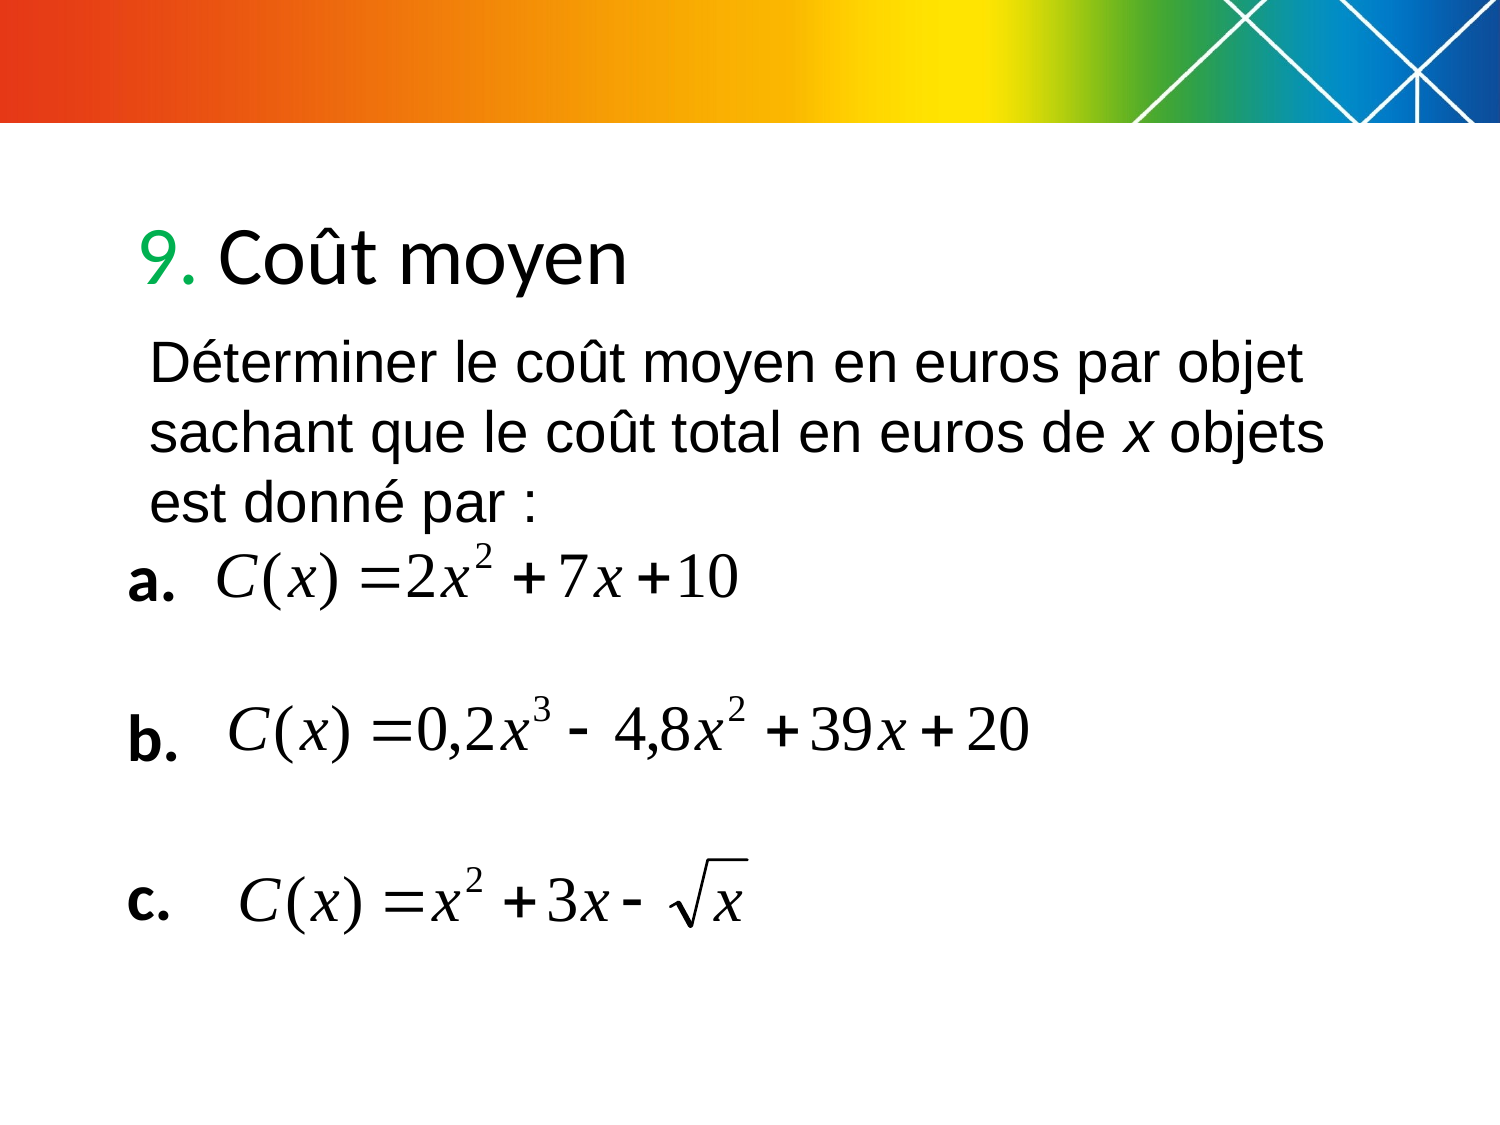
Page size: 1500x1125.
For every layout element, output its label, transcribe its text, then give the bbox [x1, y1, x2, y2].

text_box a. b. c. [112, 527, 992, 1022]
chart [230, 846, 759, 949]
chart [206, 527, 751, 625]
text_box 9. Coût moyen [121, 163, 1500, 338]
picture [1340, 0, 1500, 123]
text_box Déterminer le coût moyen en euros par objet sachant que le coût total en euros de x objets est donné par : [134, 316, 1357, 542]
chart [218, 680, 1043, 778]
picture [0, 0, 1358, 123]
